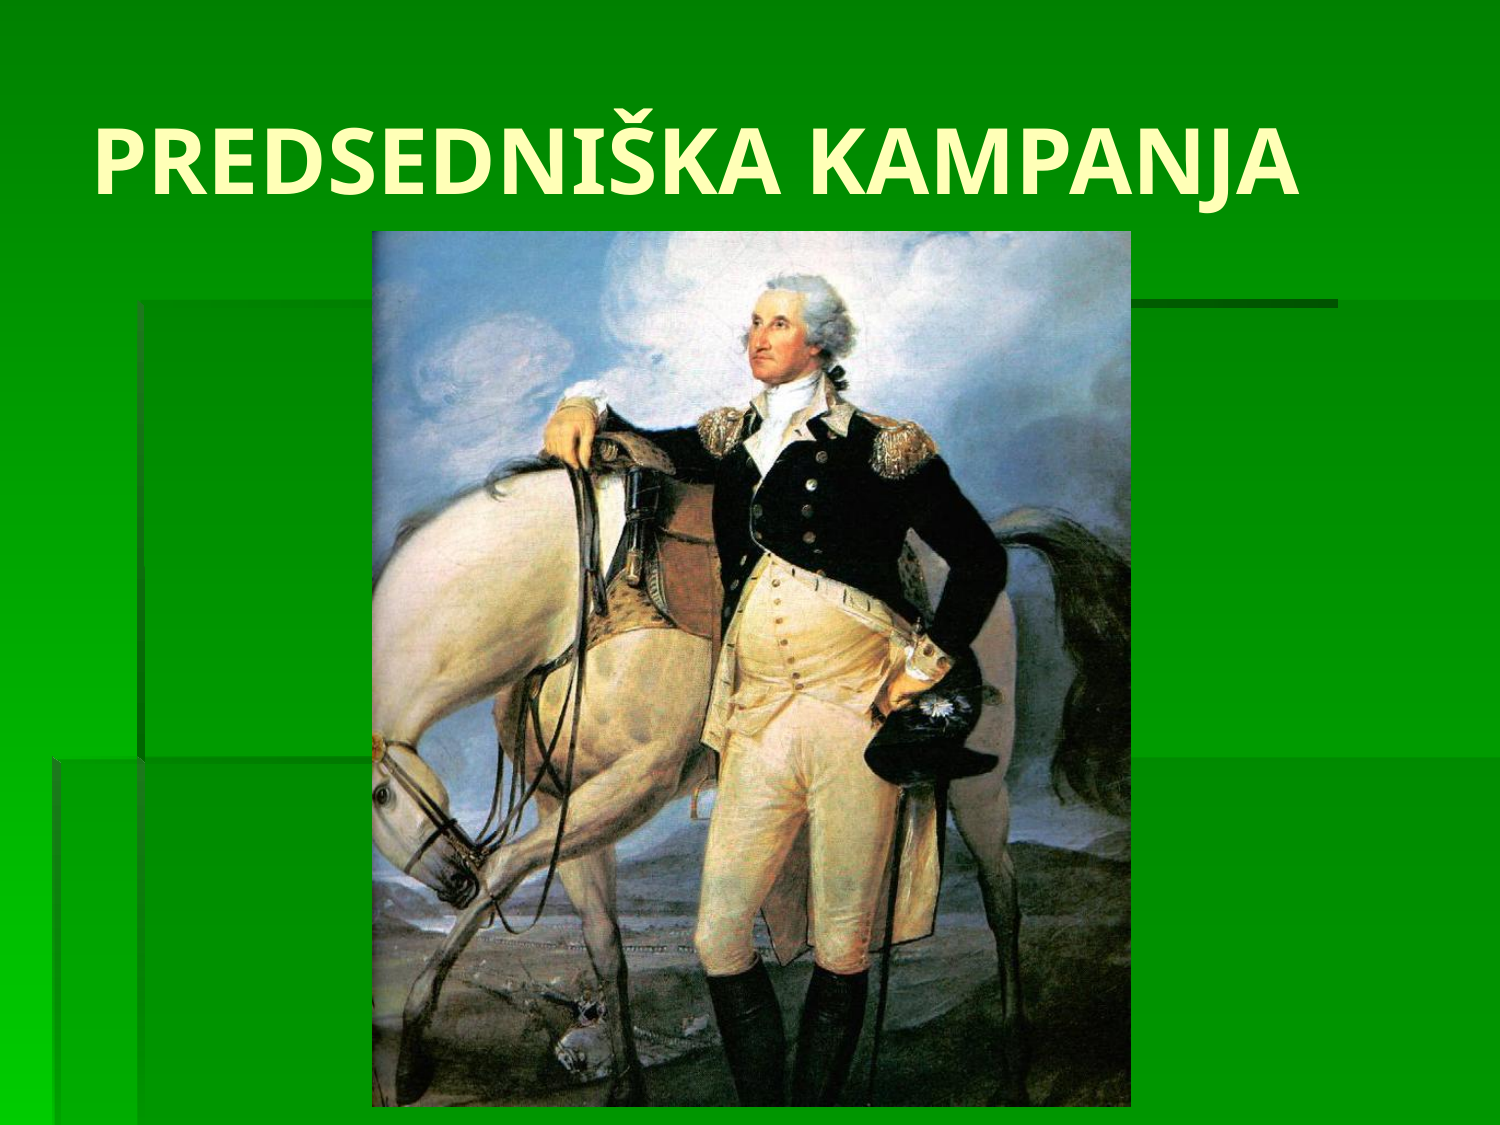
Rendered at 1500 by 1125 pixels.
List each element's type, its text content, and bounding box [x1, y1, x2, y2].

title PREDSEDNIŠKA KAMPANJA [75, 40, 1451, 275]
picture [372, 231, 1131, 1107]
